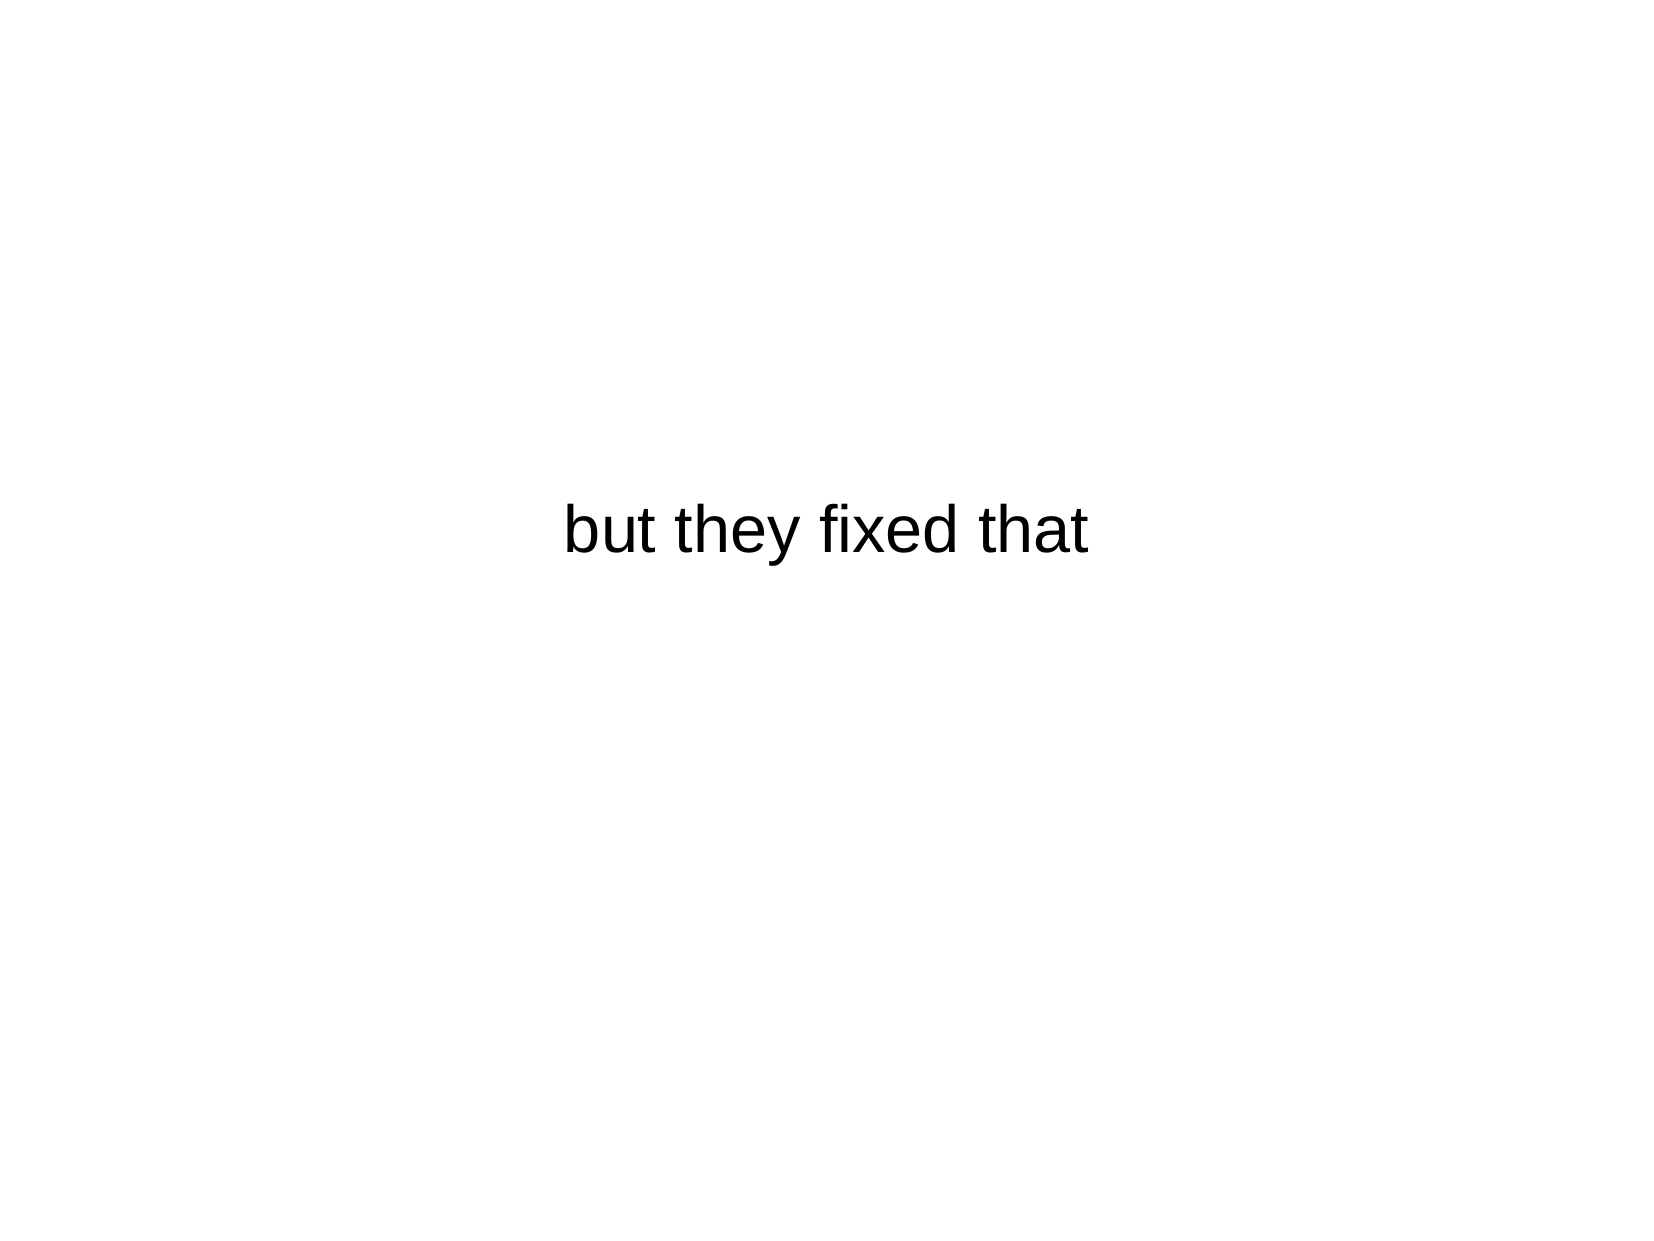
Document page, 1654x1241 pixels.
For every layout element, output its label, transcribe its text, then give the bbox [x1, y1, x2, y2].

subtitle but they fixed that [82, 49, 1571, 1010]
